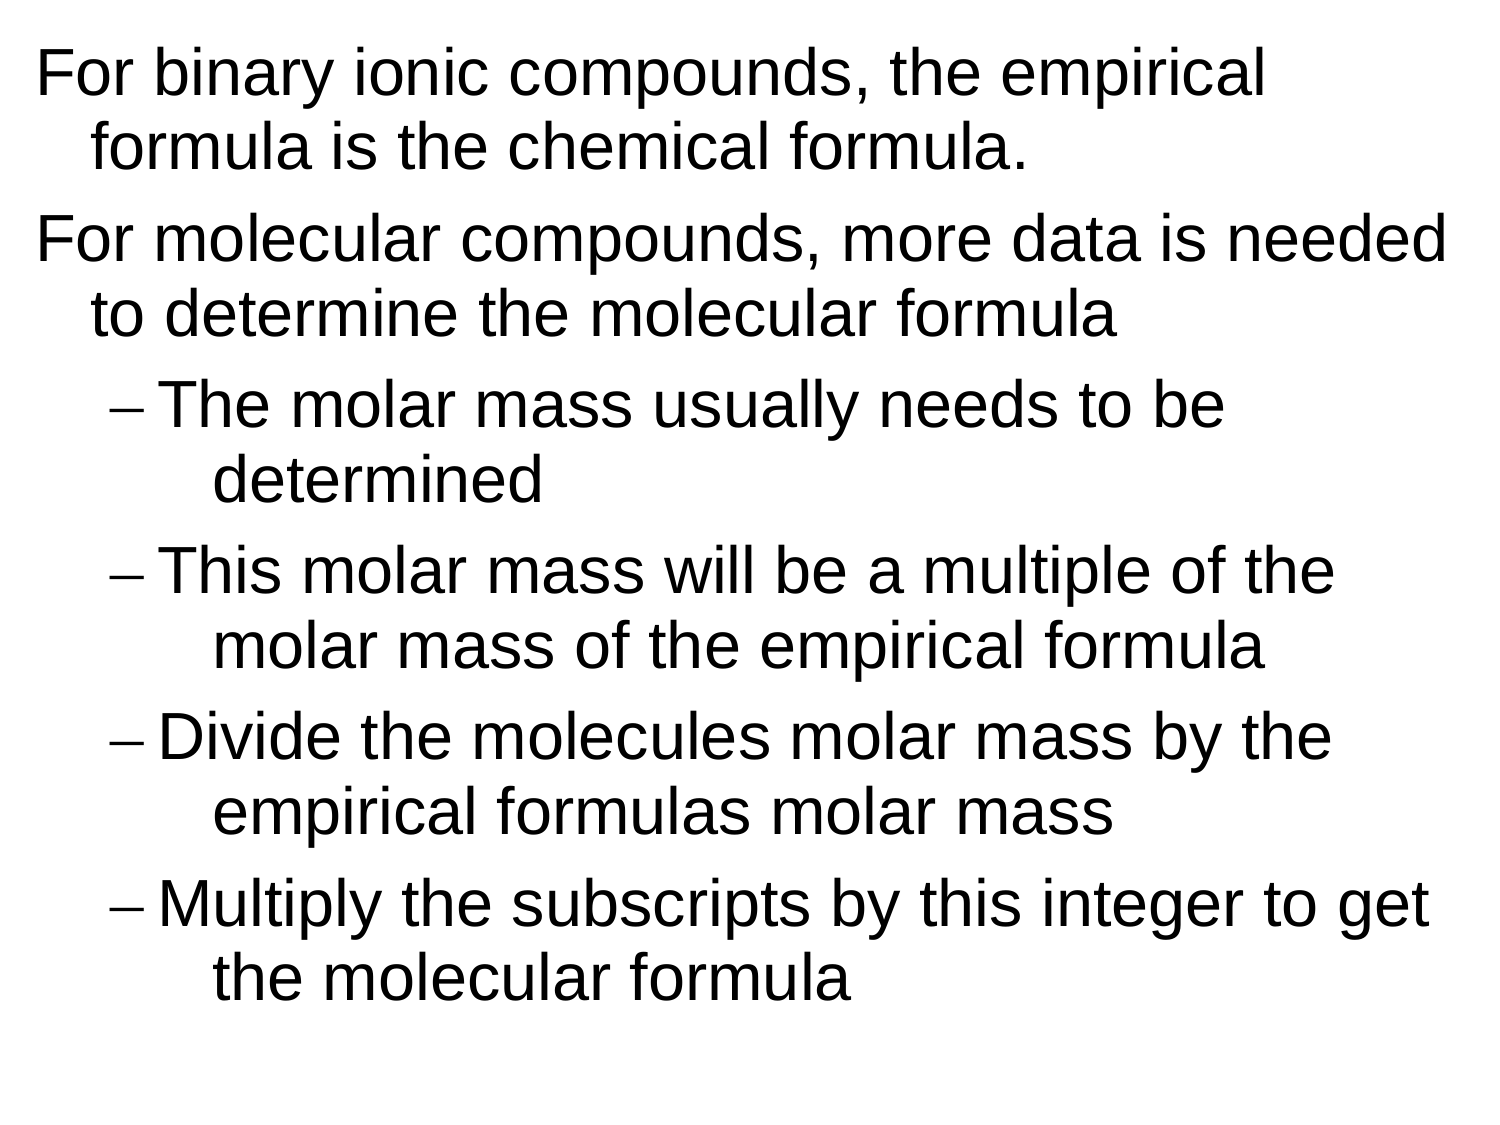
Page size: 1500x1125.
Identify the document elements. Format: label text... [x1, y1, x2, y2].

text_box For binary ionic compounds, the empirical formula is the chemical formula. For molecular compounds, more data is needed to determine the molecular formula The molar mass usually needs to be determined This molar mass will be a multiple of the molar mass of the empirical formula Divide the molecules molar mass by the empirical formulas molar mass Multiply the subscripts by this integer to get the molecular formula [33, 45, 1463, 1005]
